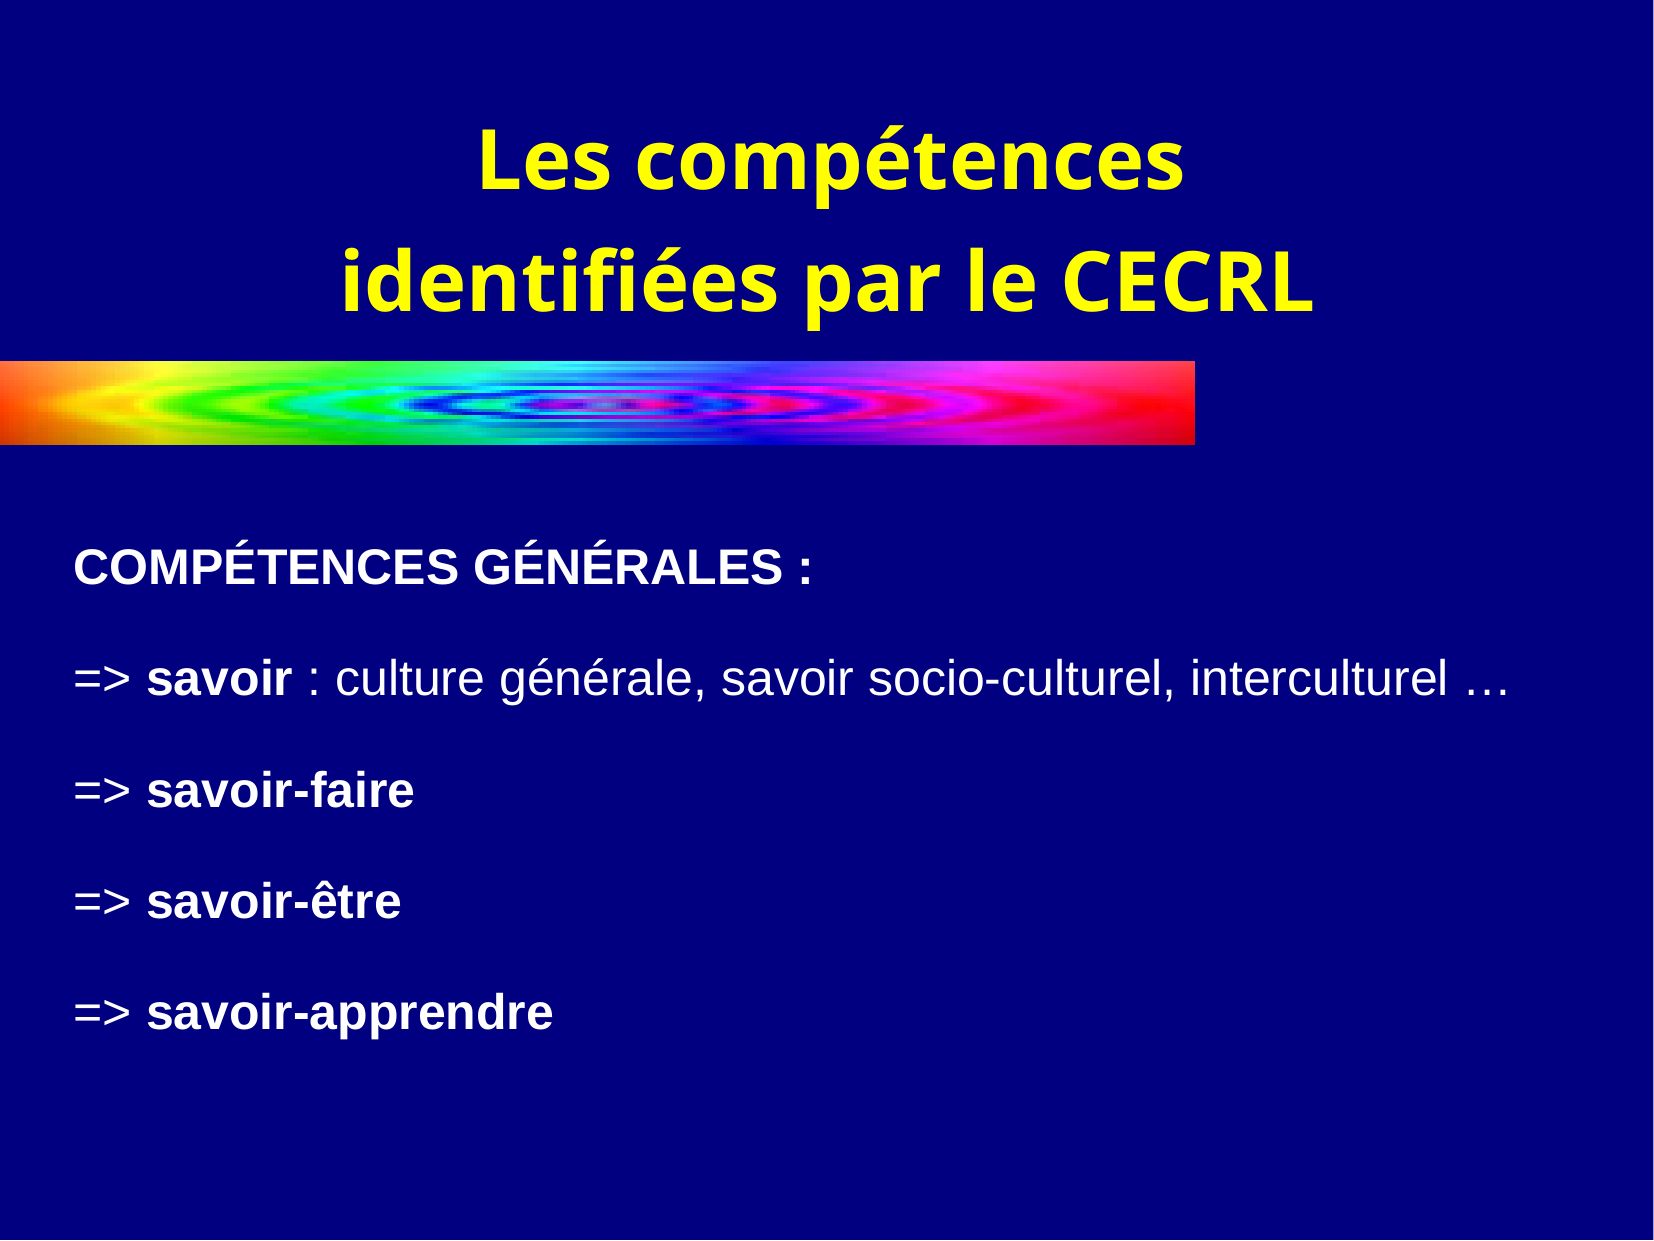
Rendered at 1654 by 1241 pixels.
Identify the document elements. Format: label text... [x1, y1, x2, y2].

text_box COMPÉTENCES GÉNÉRALES : => savoir : culture générale, savoir socio-culturel, interculturel … => savoir-faire => savoir-être => savoir-apprendre [59, 531, 1565, 1059]
picture [0, 361, 1195, 445]
title Les compétences identifiées par le CECRL [121, 83, 1534, 321]
